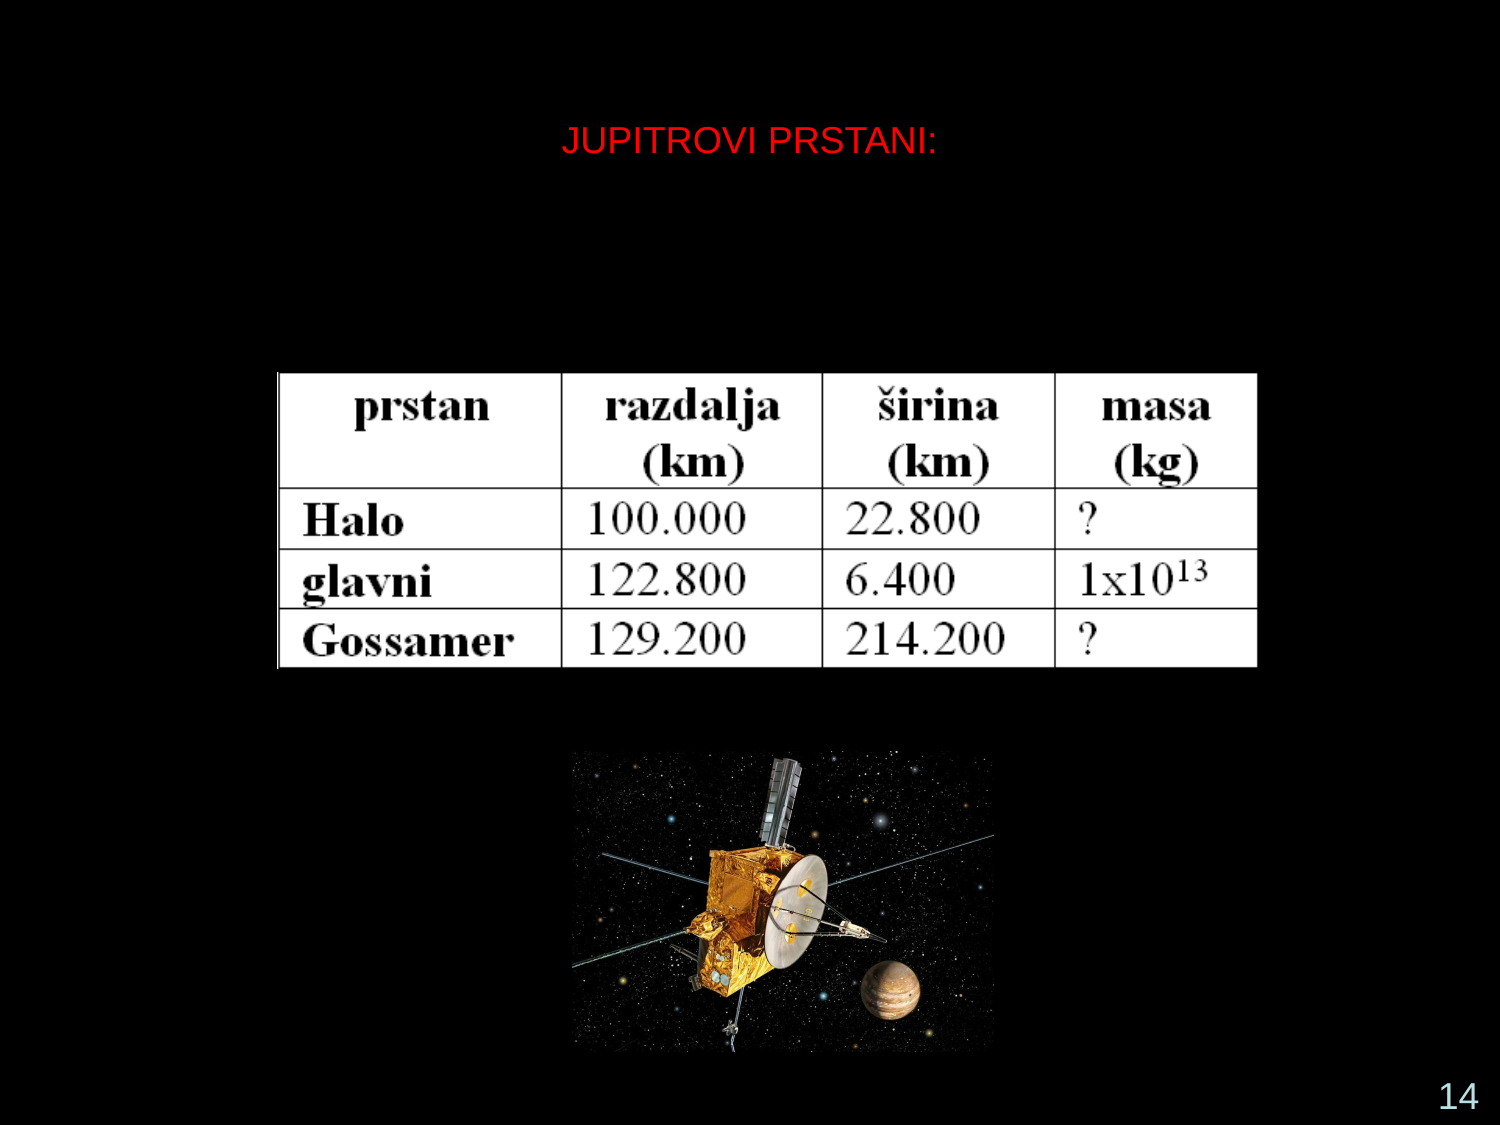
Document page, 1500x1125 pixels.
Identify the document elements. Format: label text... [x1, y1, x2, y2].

picture [572, 751, 994, 1052]
title JUPITROVI PRSTANI: [75, 45, 1425, 233]
picture [277, 372, 1259, 669]
chart [277, 373, 1261, 671]
text_box 14 [1423, 1064, 1500, 1125]
